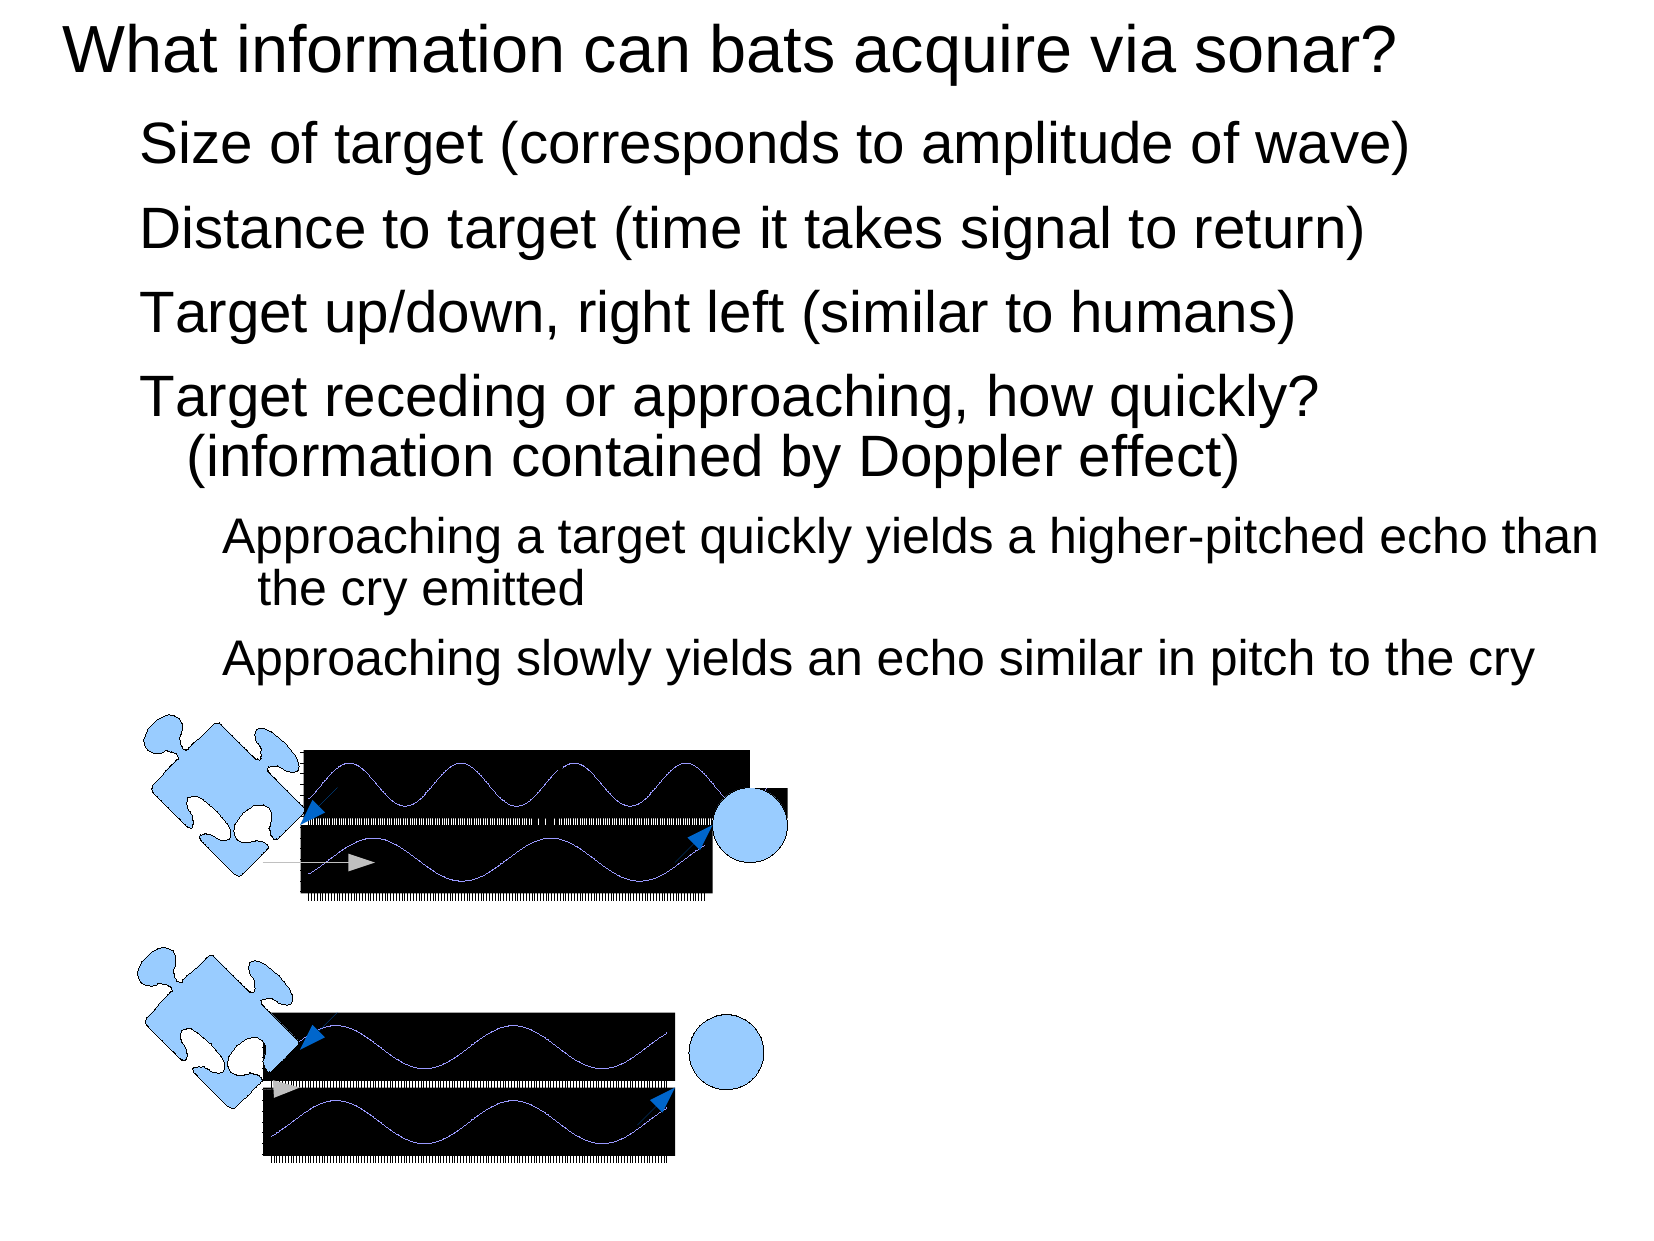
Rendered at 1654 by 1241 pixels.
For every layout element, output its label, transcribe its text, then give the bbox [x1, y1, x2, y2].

text_box [688, 1014, 764, 1090]
text_box [137, 947, 299, 1109]
text_box [712, 712, 901, 863]
chart [262, 1051, 676, 1163]
list What information can bats acquire via sonar? Size of target (corresponds to amplitude of wave) Distance to target (time it takes signal to return) Target up/down, right left (similar to humans) Target receding or approaching, how quickly? (information contained by Doppler effect) Approaching a target quickly yields a higher-pitched echo than the cry emitted Approaching slowly yields an echo similar in pitch to the cry [45, 16, 1613, 1051]
text_box [143, 714, 305, 877]
